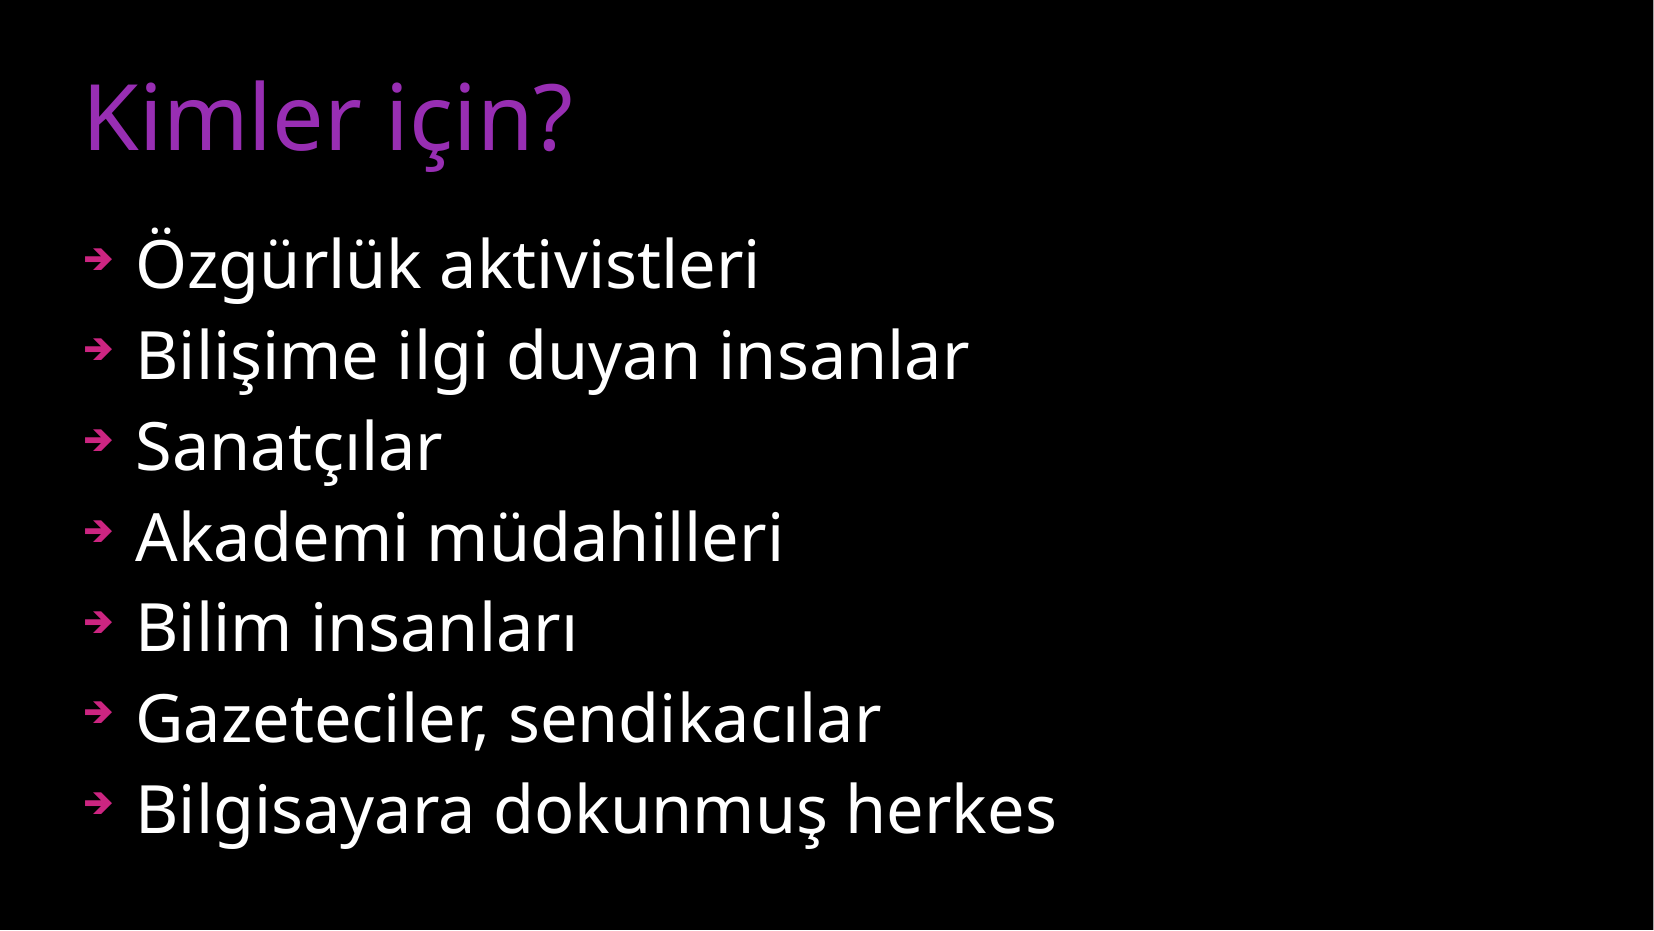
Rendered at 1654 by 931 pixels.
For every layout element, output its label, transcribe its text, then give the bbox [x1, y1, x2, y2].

subtitle Özgürlük aktivistleri Bilişime ilgi duyan insanlar Sanatçılar Akademi müdahilleri Bilim insanları Gazeteciler, sendikacılar Bilgisayara dokunmuş herkes [82, 217, 1571, 766]
title Kimler için? [82, 37, 1571, 193]
